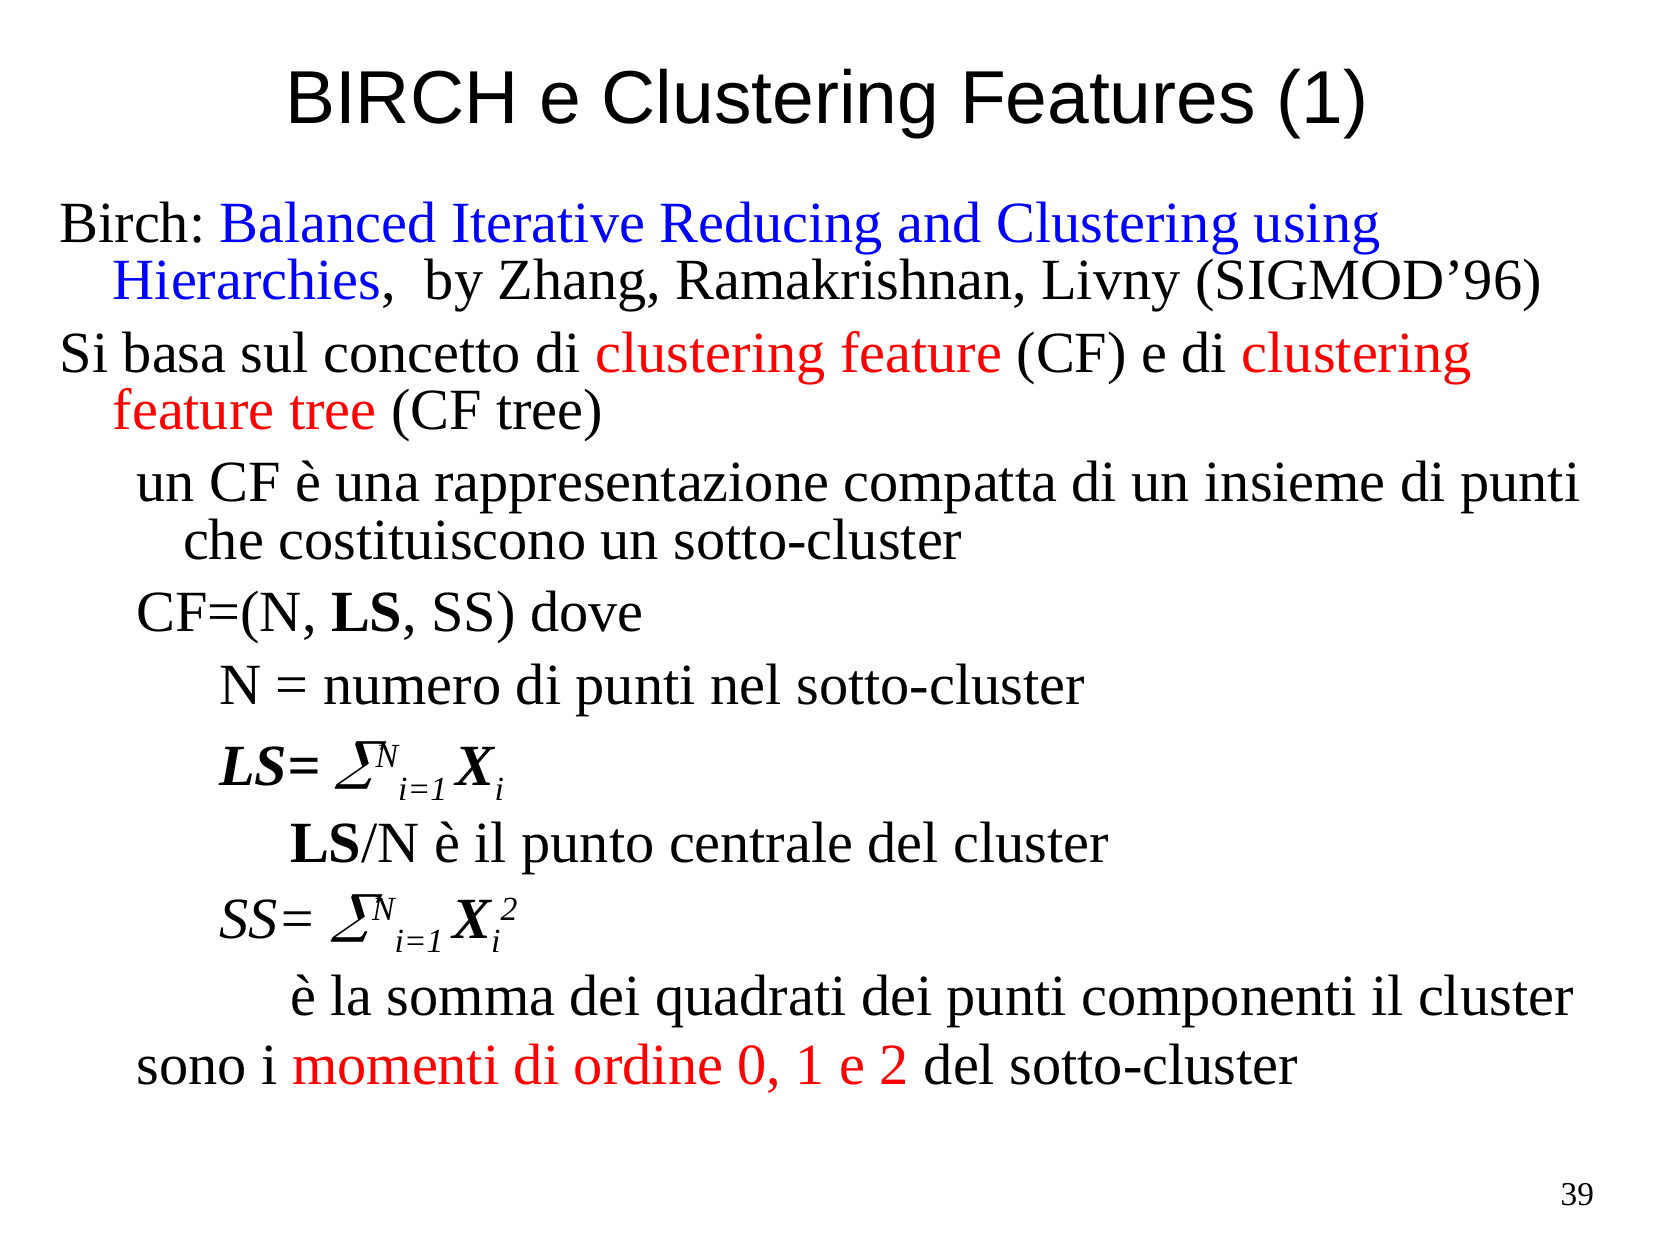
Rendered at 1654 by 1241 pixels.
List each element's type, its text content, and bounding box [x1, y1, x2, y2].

list Birch: Balanced Iterative Reducing and Clustering using Hierarchies, by Zhang, Ramakrishnan, Livny (SIGMOD’96) Si basa sul concetto di clustering feature (CF) e di clustering feature tree (CF tree) un CF è una rappresentazione compatta di un insieme di punti che costituiscono un sotto-cluster CF=(N, LS, SS) dove N = numero di punti nel sotto-cluster LS= Ni=1 Xi LS/N è il punto centrale del cluster SS= Ni=1 Xi2 è la somma dei quadrati dei punti componenti il cluster sono i momenti di ordine 0, 1 e 2 del sotto-cluster [42, 196, 1612, 1187]
title BIRCH e Clustering Features (1) [37, 30, 1617, 166]
